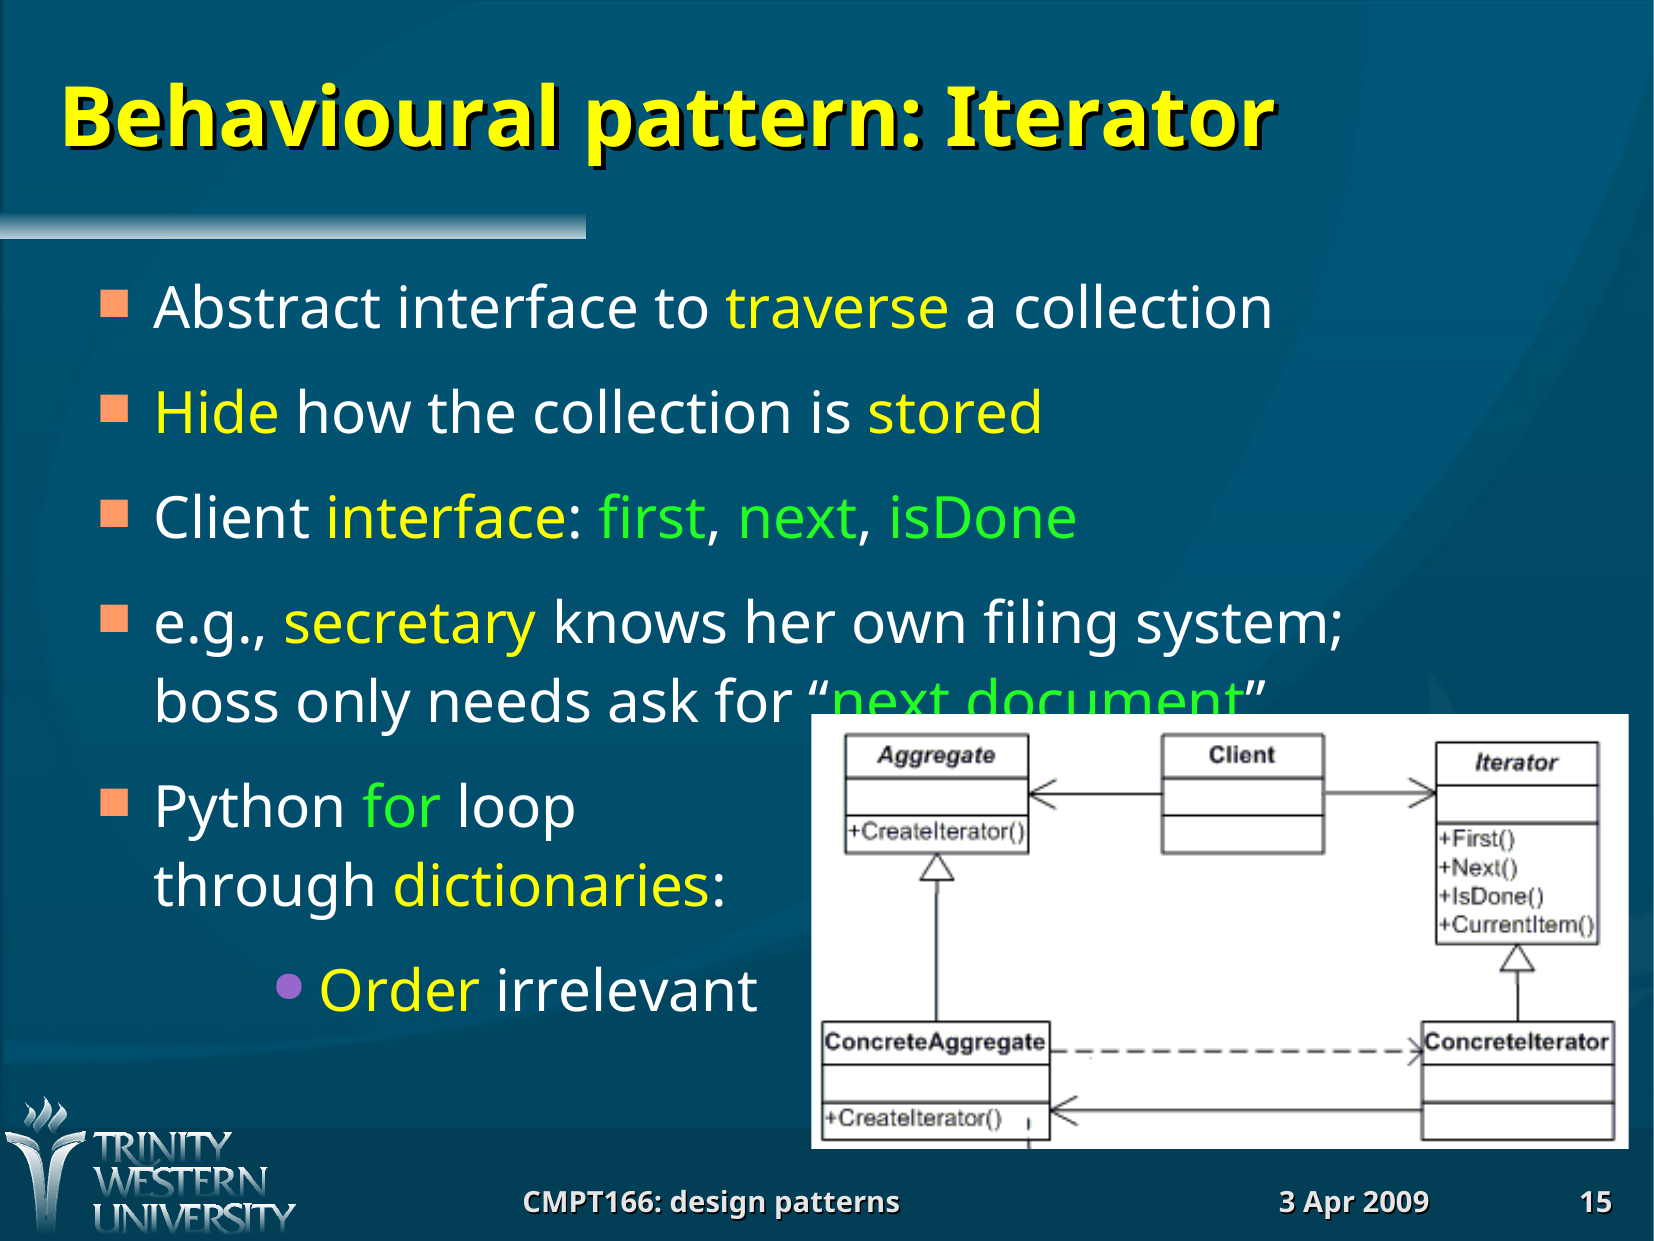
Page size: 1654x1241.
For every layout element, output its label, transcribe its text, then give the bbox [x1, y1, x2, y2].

title Behavioural pattern: Iterator [59, 27, 1548, 201]
picture [38, 1227, 54, 1232]
picture [812, 714, 1654, 1148]
list Abstract interface to traverse a collection Hide how the collection is stored Client interface: first, next, isDone e.g., secretary knows her own filing system; boss only needs ask for “next document” Python for loop through dictionaries: Order irrelevant [82, 266, 1485, 937]
